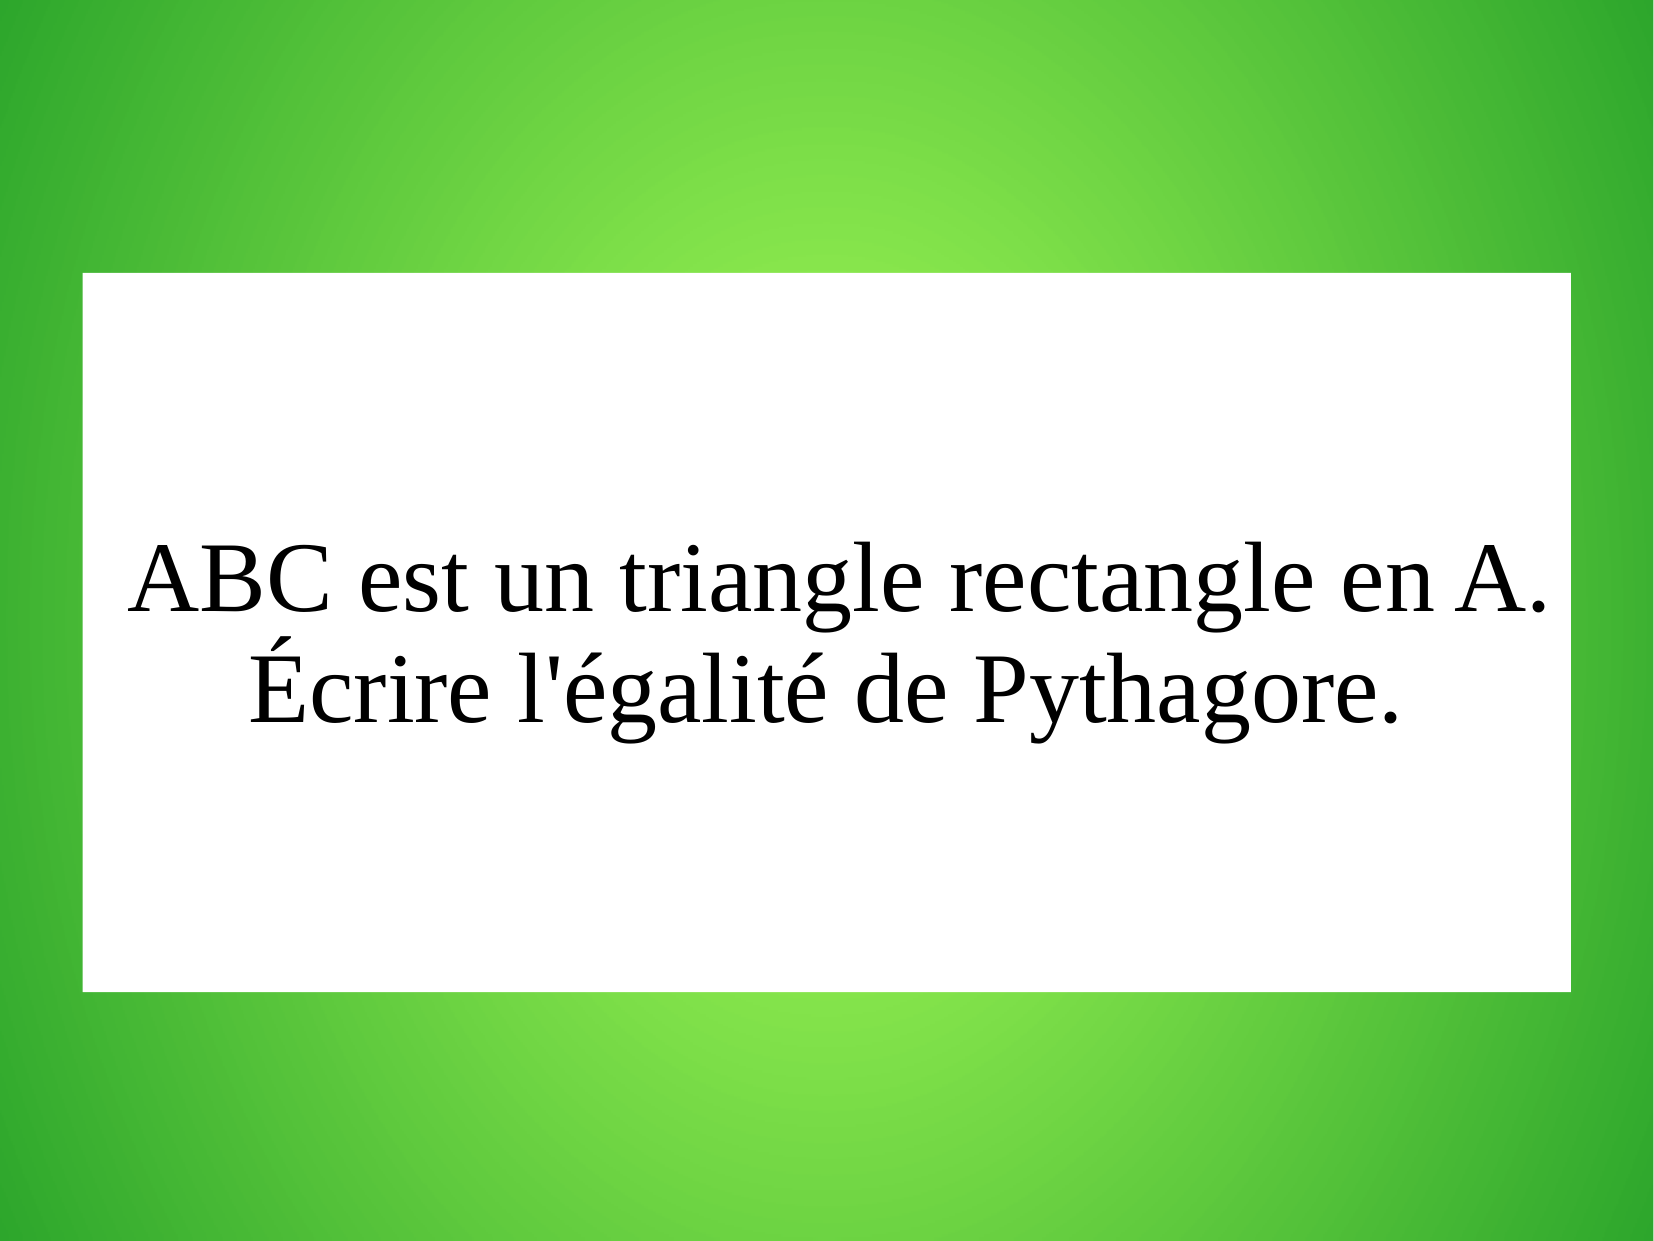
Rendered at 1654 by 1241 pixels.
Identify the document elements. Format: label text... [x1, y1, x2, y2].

text_box ABC est un triangle rectangle en A. Écrire l'égalité de Pythagore. [82, 272, 1571, 993]
picture [0, 0, 1654, 1241]
